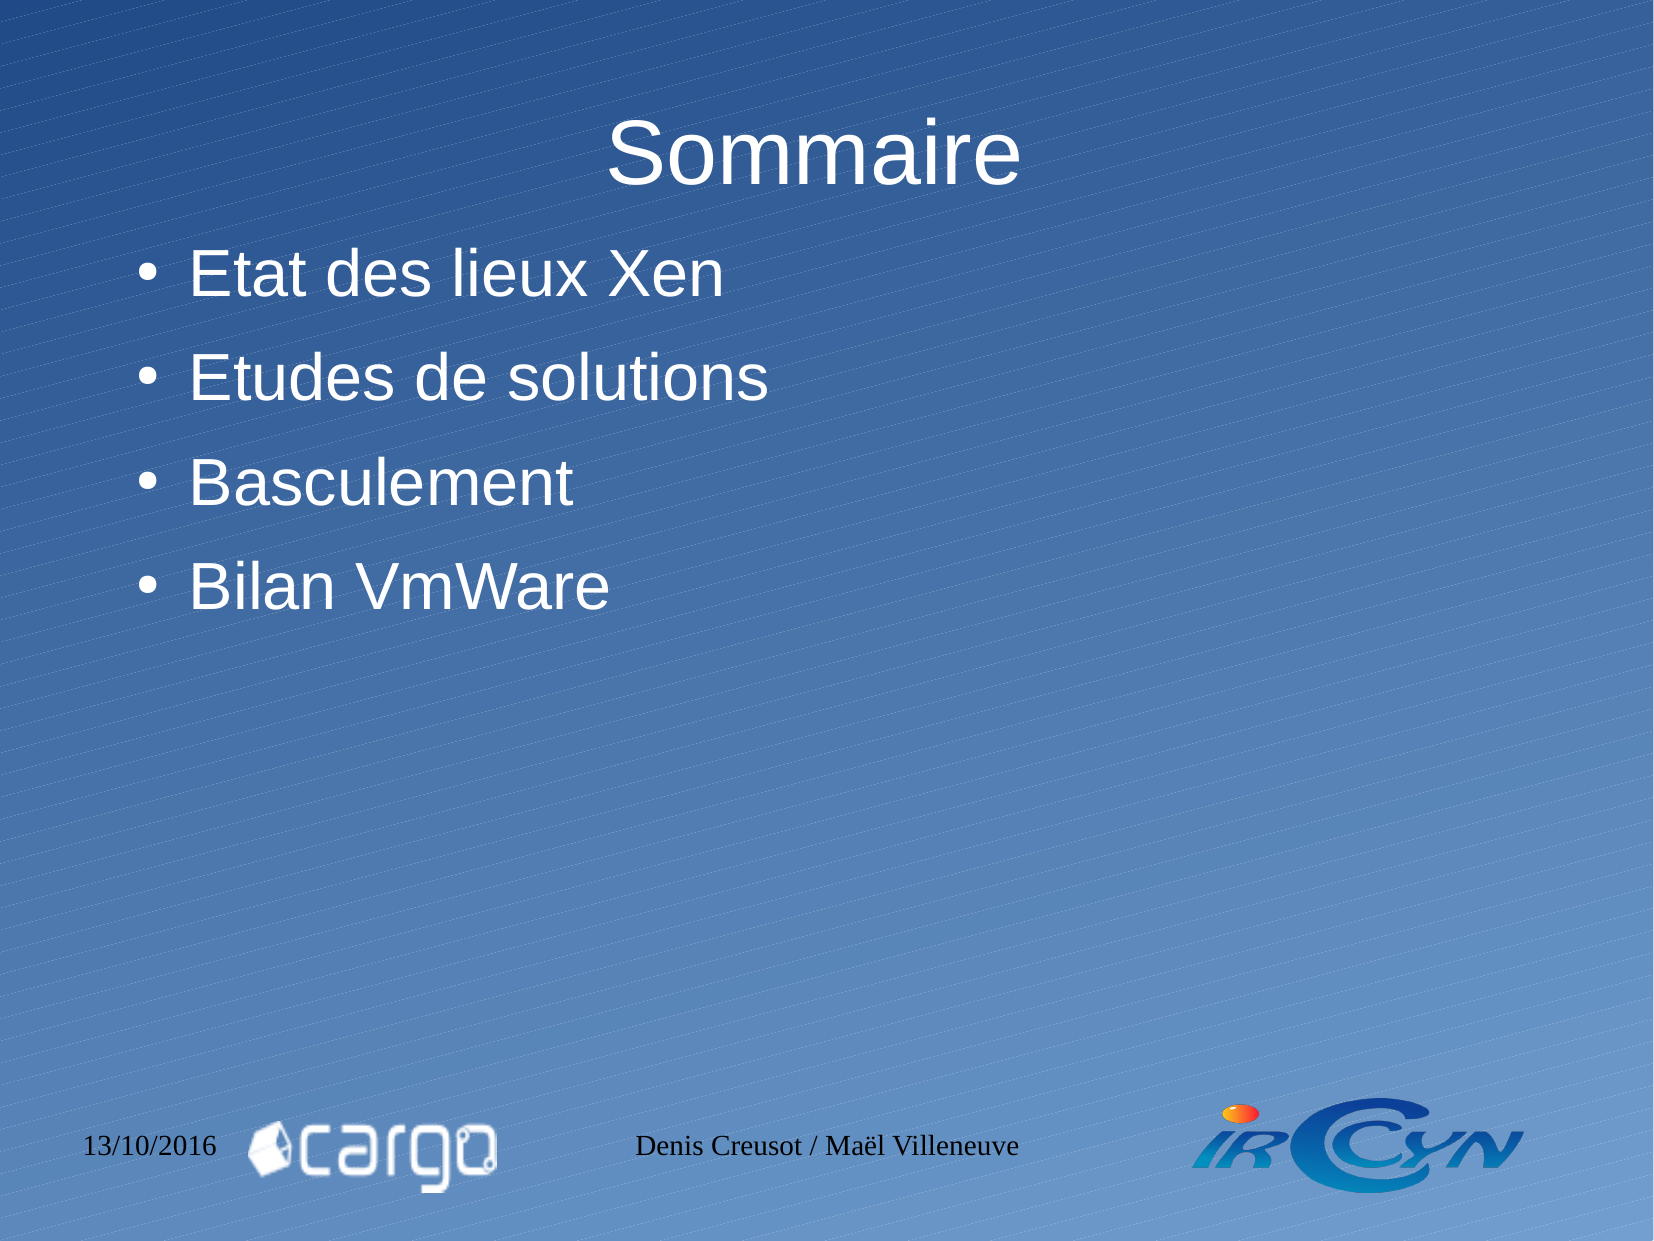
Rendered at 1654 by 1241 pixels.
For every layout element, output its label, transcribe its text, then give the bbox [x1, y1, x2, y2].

list Etat des lieux Xen Etudes de solutions Basculement Bilan VmWare [118, 236, 1607, 956]
picture [248, 1121, 497, 1193]
picture [1192, 1098, 1524, 1193]
title Sommaire [82, 49, 1571, 257]
